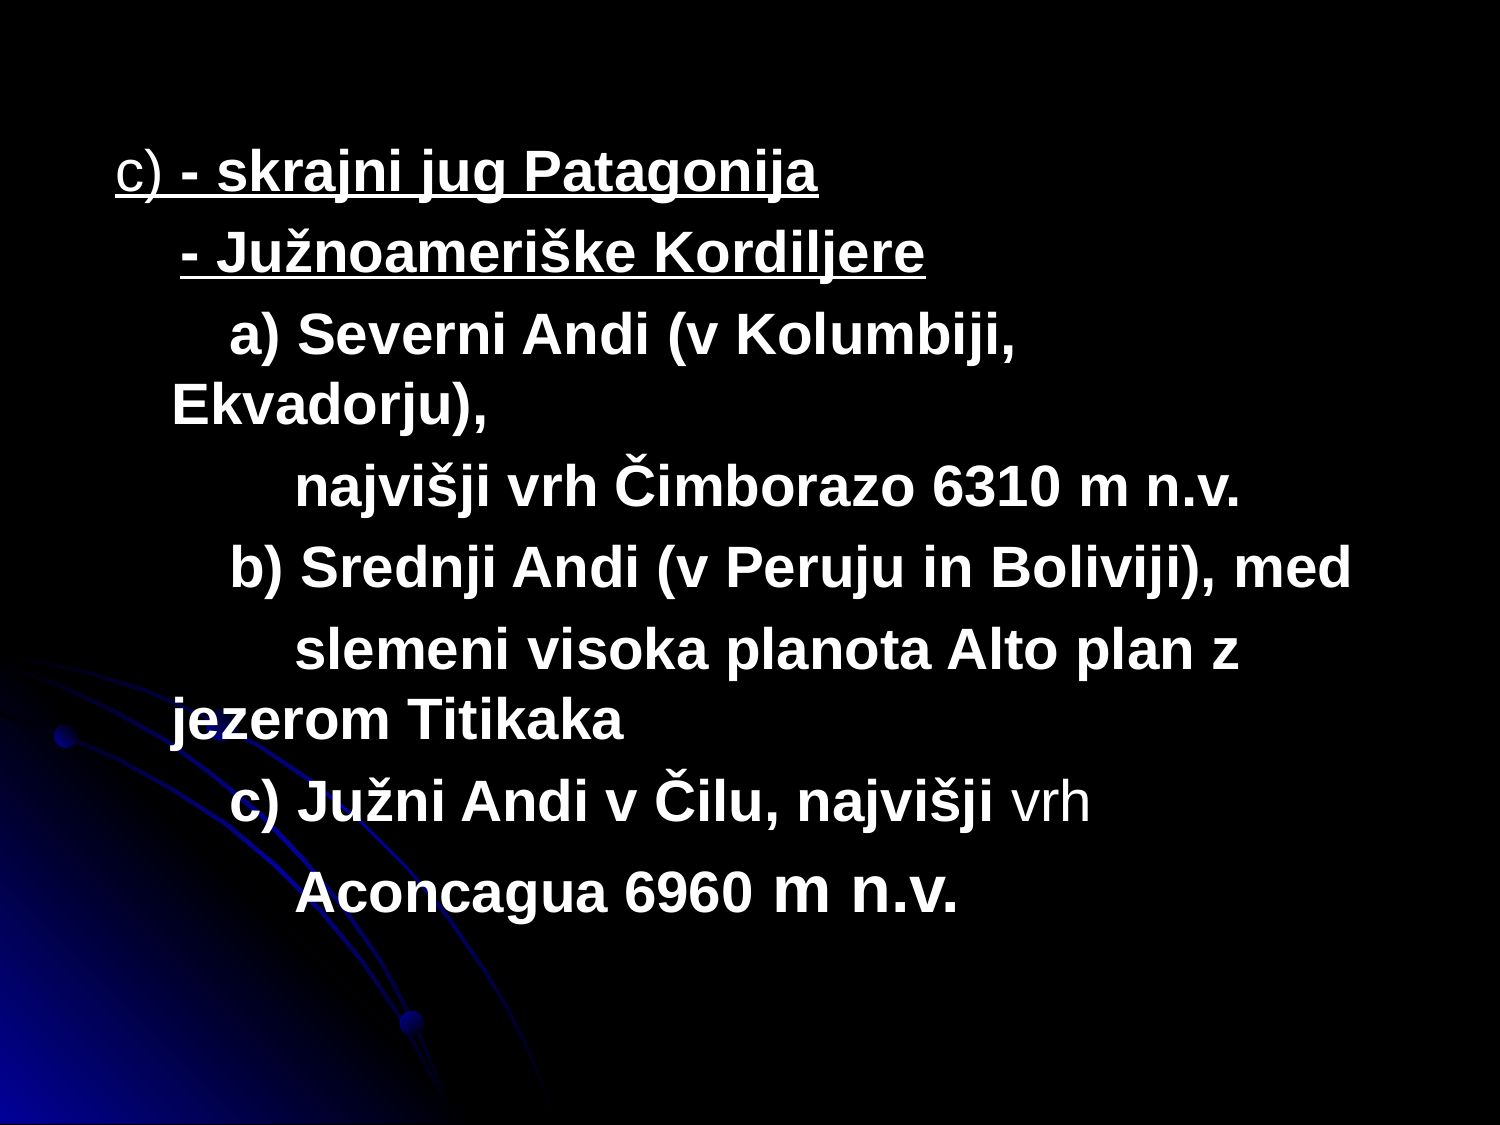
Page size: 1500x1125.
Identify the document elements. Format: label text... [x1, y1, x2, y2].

list c) - skrajni jug Patagonija - Južnoameriške Kordiljere a) Severni Andi (v Kolumbiji, Ekvadorju), najvišji vrh Čimborazo 6310 m n.v. b) Srednji Andi (v Peruju in Boliviji), med slemeni visoka planota Alto plan z jezerom Titikaka c) Južni Andi v Čilu, najvišji vrh Aconcagua 6960 m n.v. [100, 125, 1376, 801]
